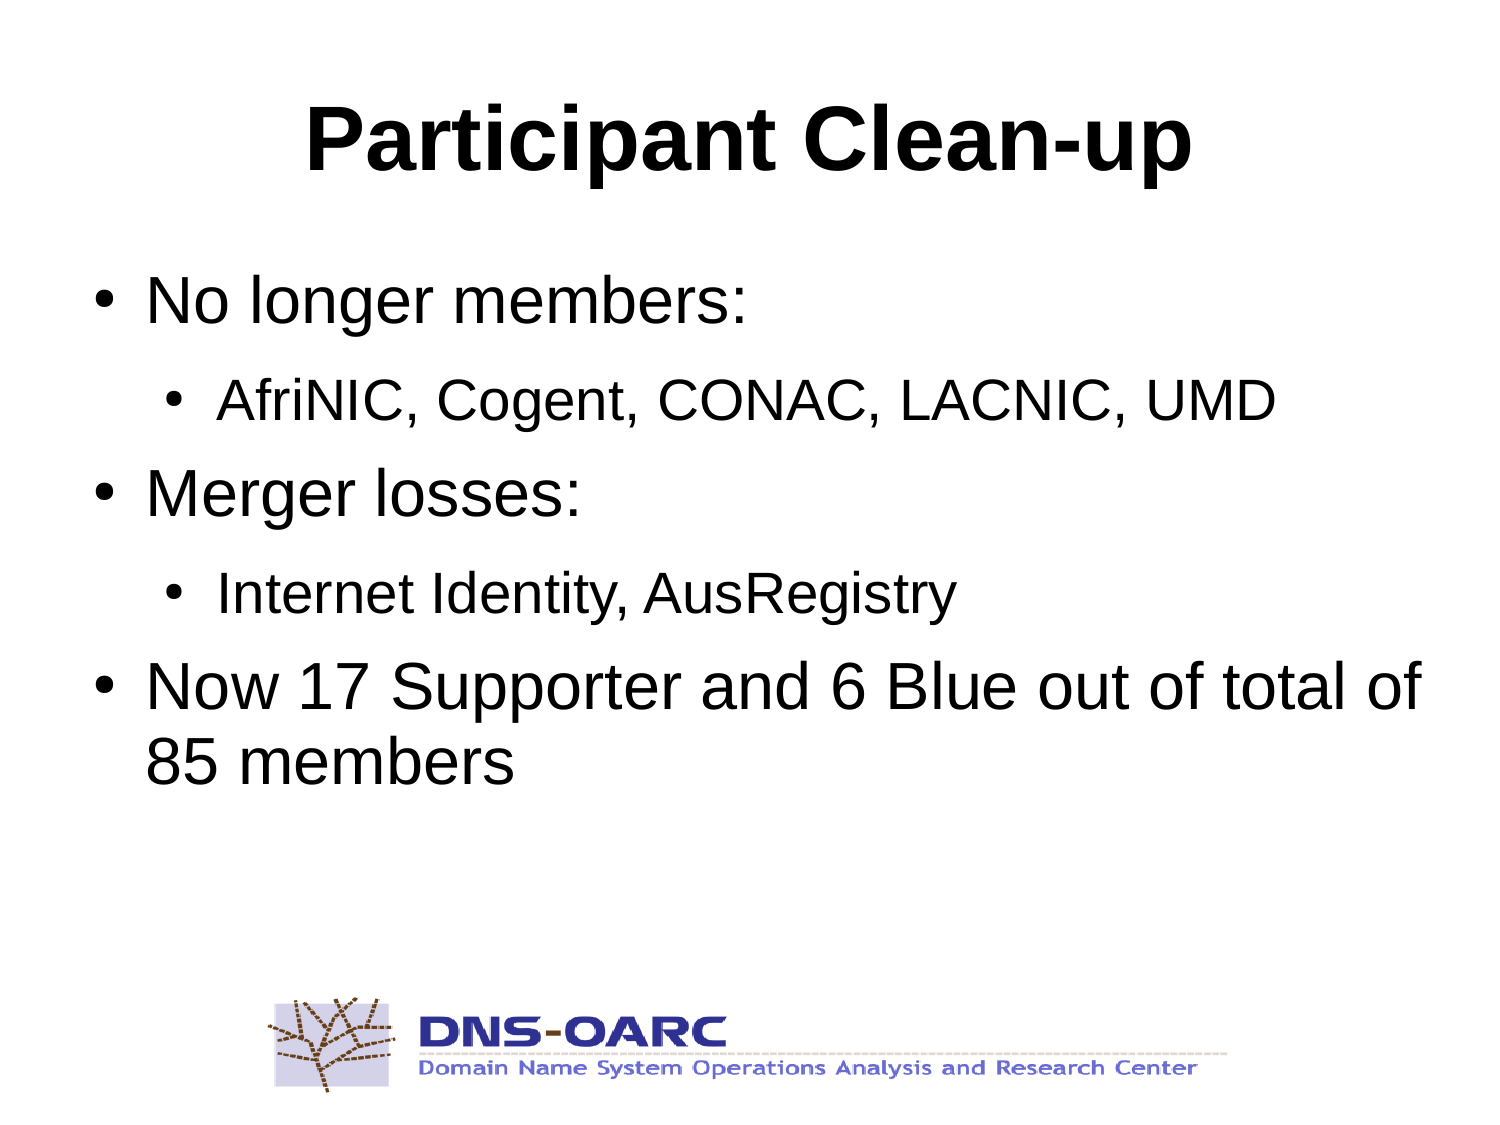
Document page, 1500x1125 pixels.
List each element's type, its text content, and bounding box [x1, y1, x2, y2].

title Participant Clean-up [75, 44, 1425, 233]
picture [214, 991, 1259, 1099]
list No longer members: AfriNIC, Cogent, CONAC, LACNIC, UMD Merger losses: Internet Identity, AusRegistry Now 17 Supporter and 6 Blue out of total of 85 members [75, 263, 1425, 916]
